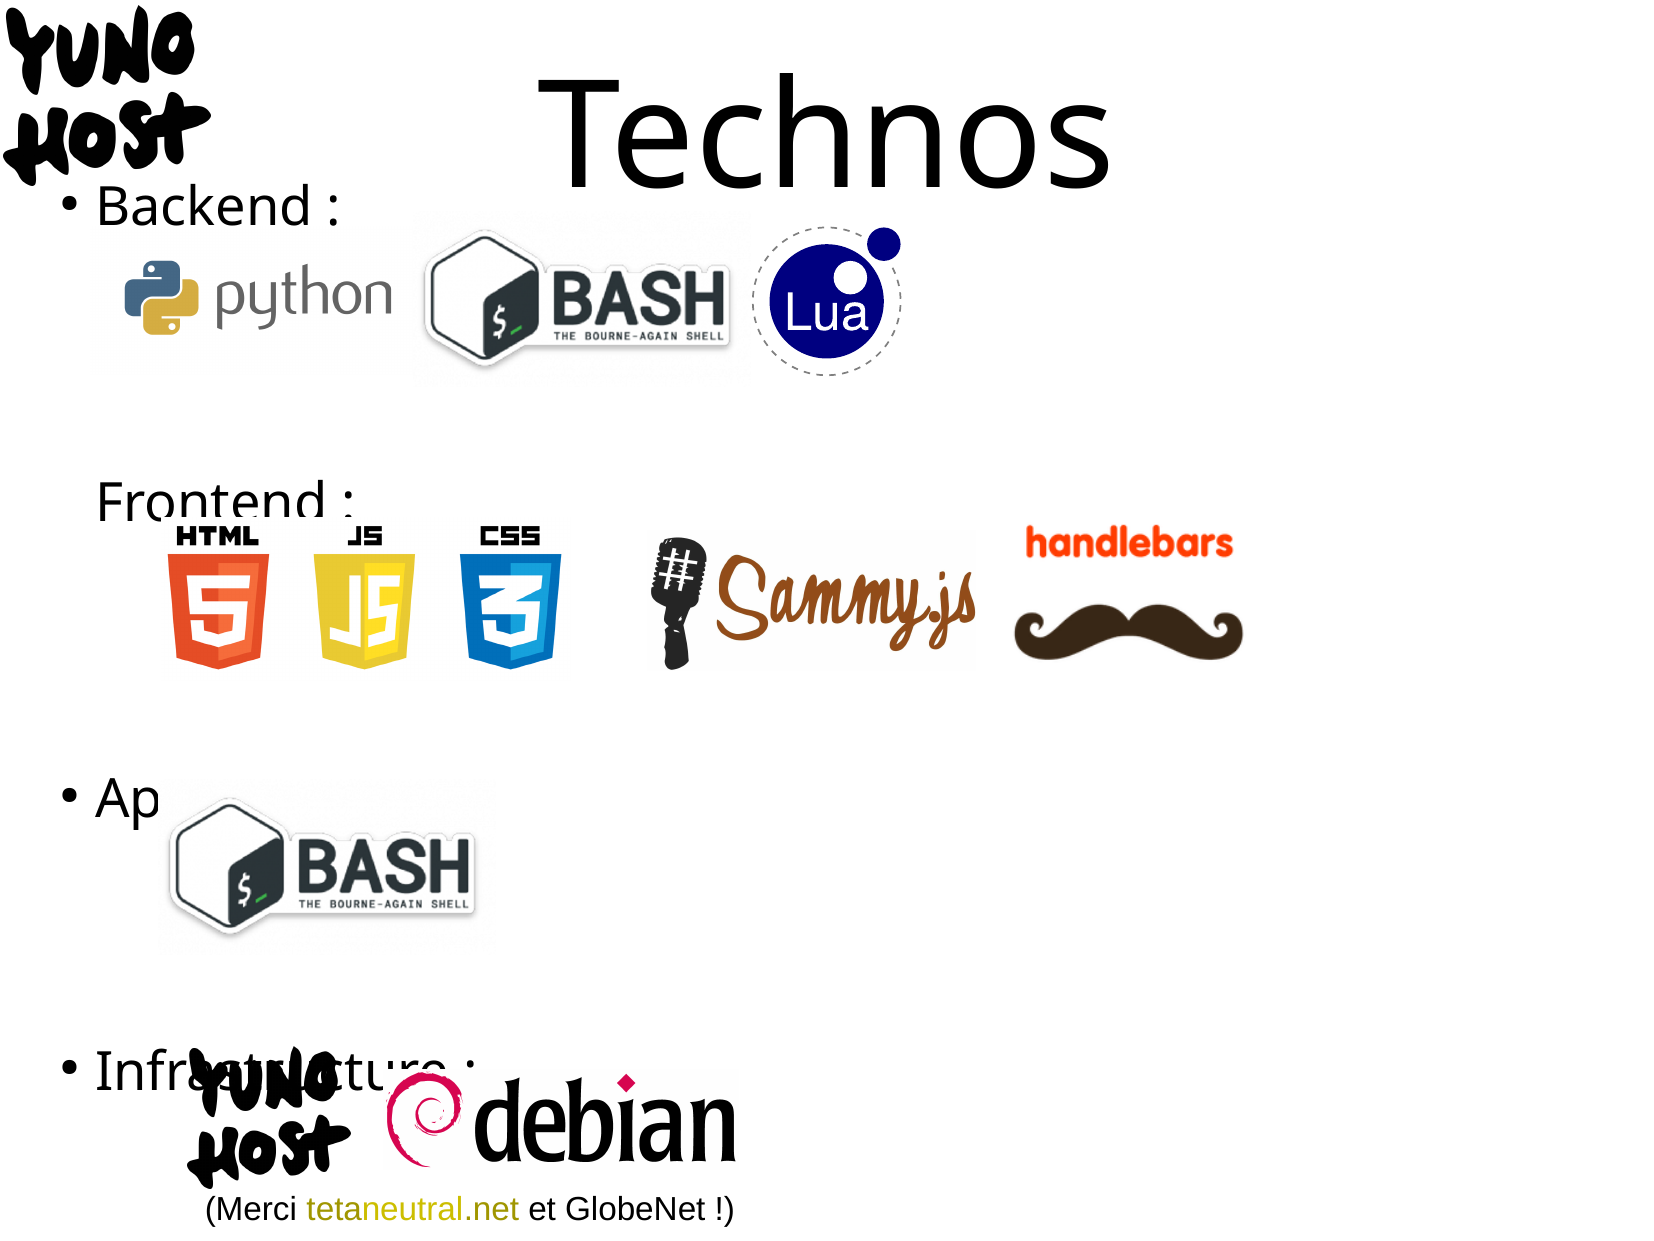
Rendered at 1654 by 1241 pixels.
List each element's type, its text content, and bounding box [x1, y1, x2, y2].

title Technos [82, 25, 1571, 160]
picture [1005, 515, 1250, 676]
picture [158, 779, 496, 955]
text_box (Merci tetaneutral.net et GlobeNet !) [125, 1183, 816, 1236]
picture [187, 1046, 351, 1183]
picture [3, 5, 211, 186]
picture [90, 211, 902, 387]
picture [383, 1069, 739, 1170]
picture [647, 530, 976, 671]
text_box Backend : Frontend : Apps : Infrastructure : [45, 160, 1591, 1035]
picture [161, 517, 571, 681]
